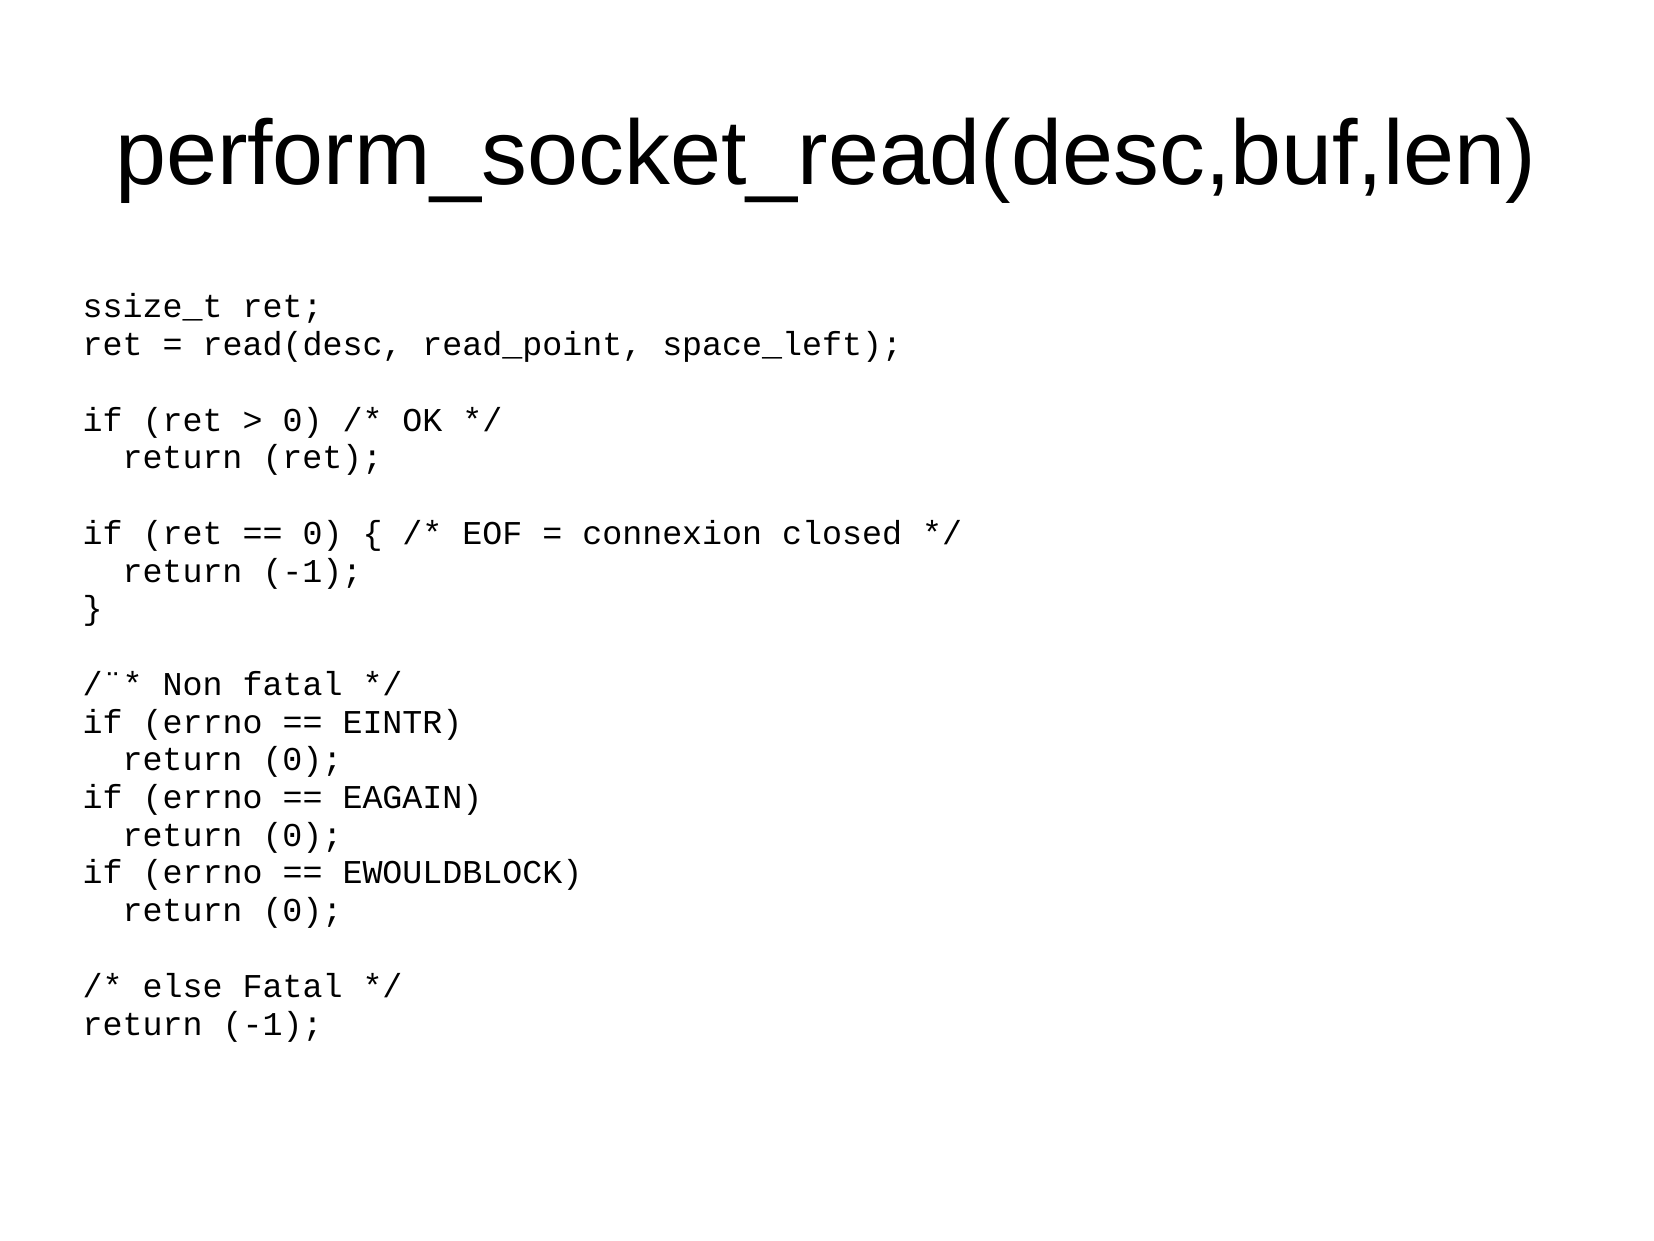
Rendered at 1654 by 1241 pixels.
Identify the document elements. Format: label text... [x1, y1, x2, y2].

list ssize_t ret; ret = read(desc, read_point, space_left); if (ret > 0) /* OK */ return (ret); if (ret == 0) { /* EOF = connexion closed */ return (-1); } /¨* Non fatal */ if (errno == EINTR) return (0); if (errno == EAGAIN) return (0); if (errno == EWOULDBLOCK) return (0); /* else Fatal */ return (-1); [82, 290, 1571, 1094]
title perform_socket_read(desc,buf,len) [82, 56, 1571, 250]
